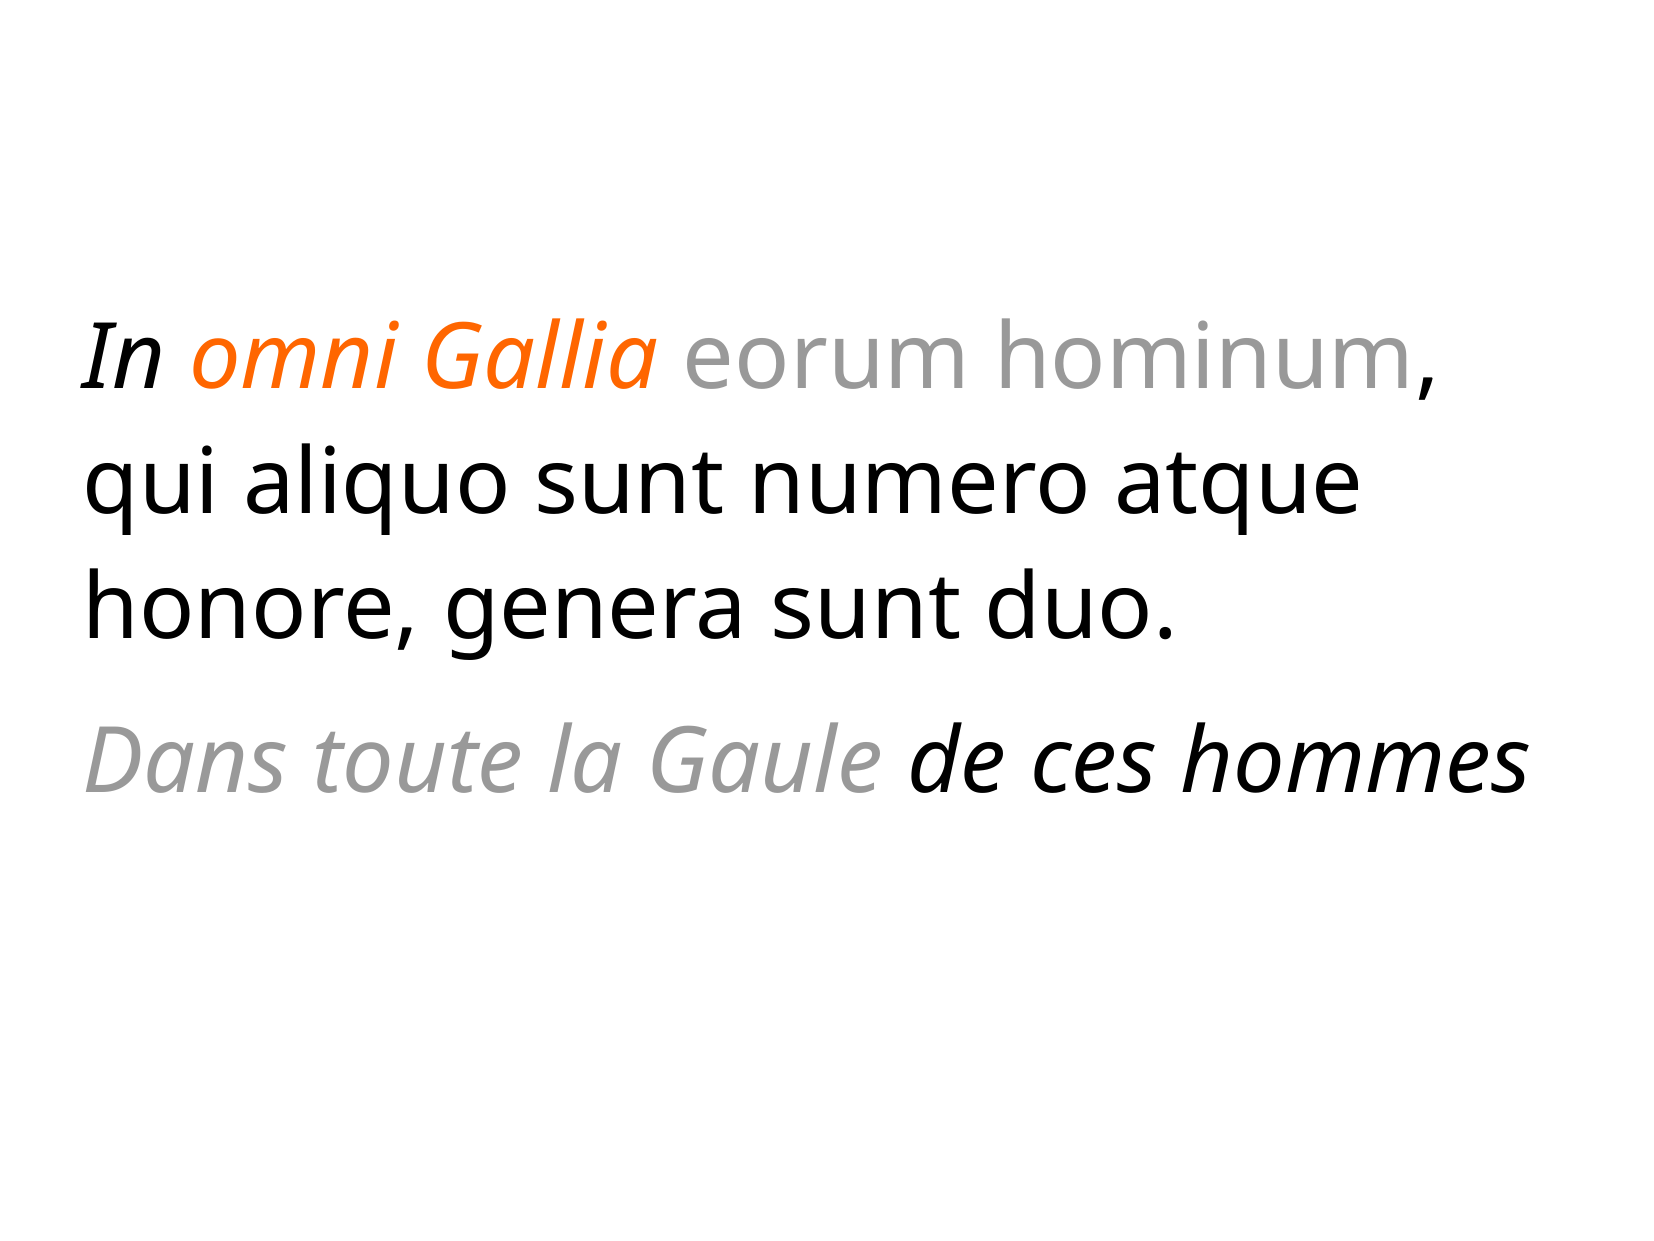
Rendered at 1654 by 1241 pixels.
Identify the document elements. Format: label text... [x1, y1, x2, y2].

list In omni Gallia eorum hominum, qui aliquo sunt numero atque honore, genera sunt duo. Dans toute la Gaule de ces hommes [82, 290, 1571, 1109]
